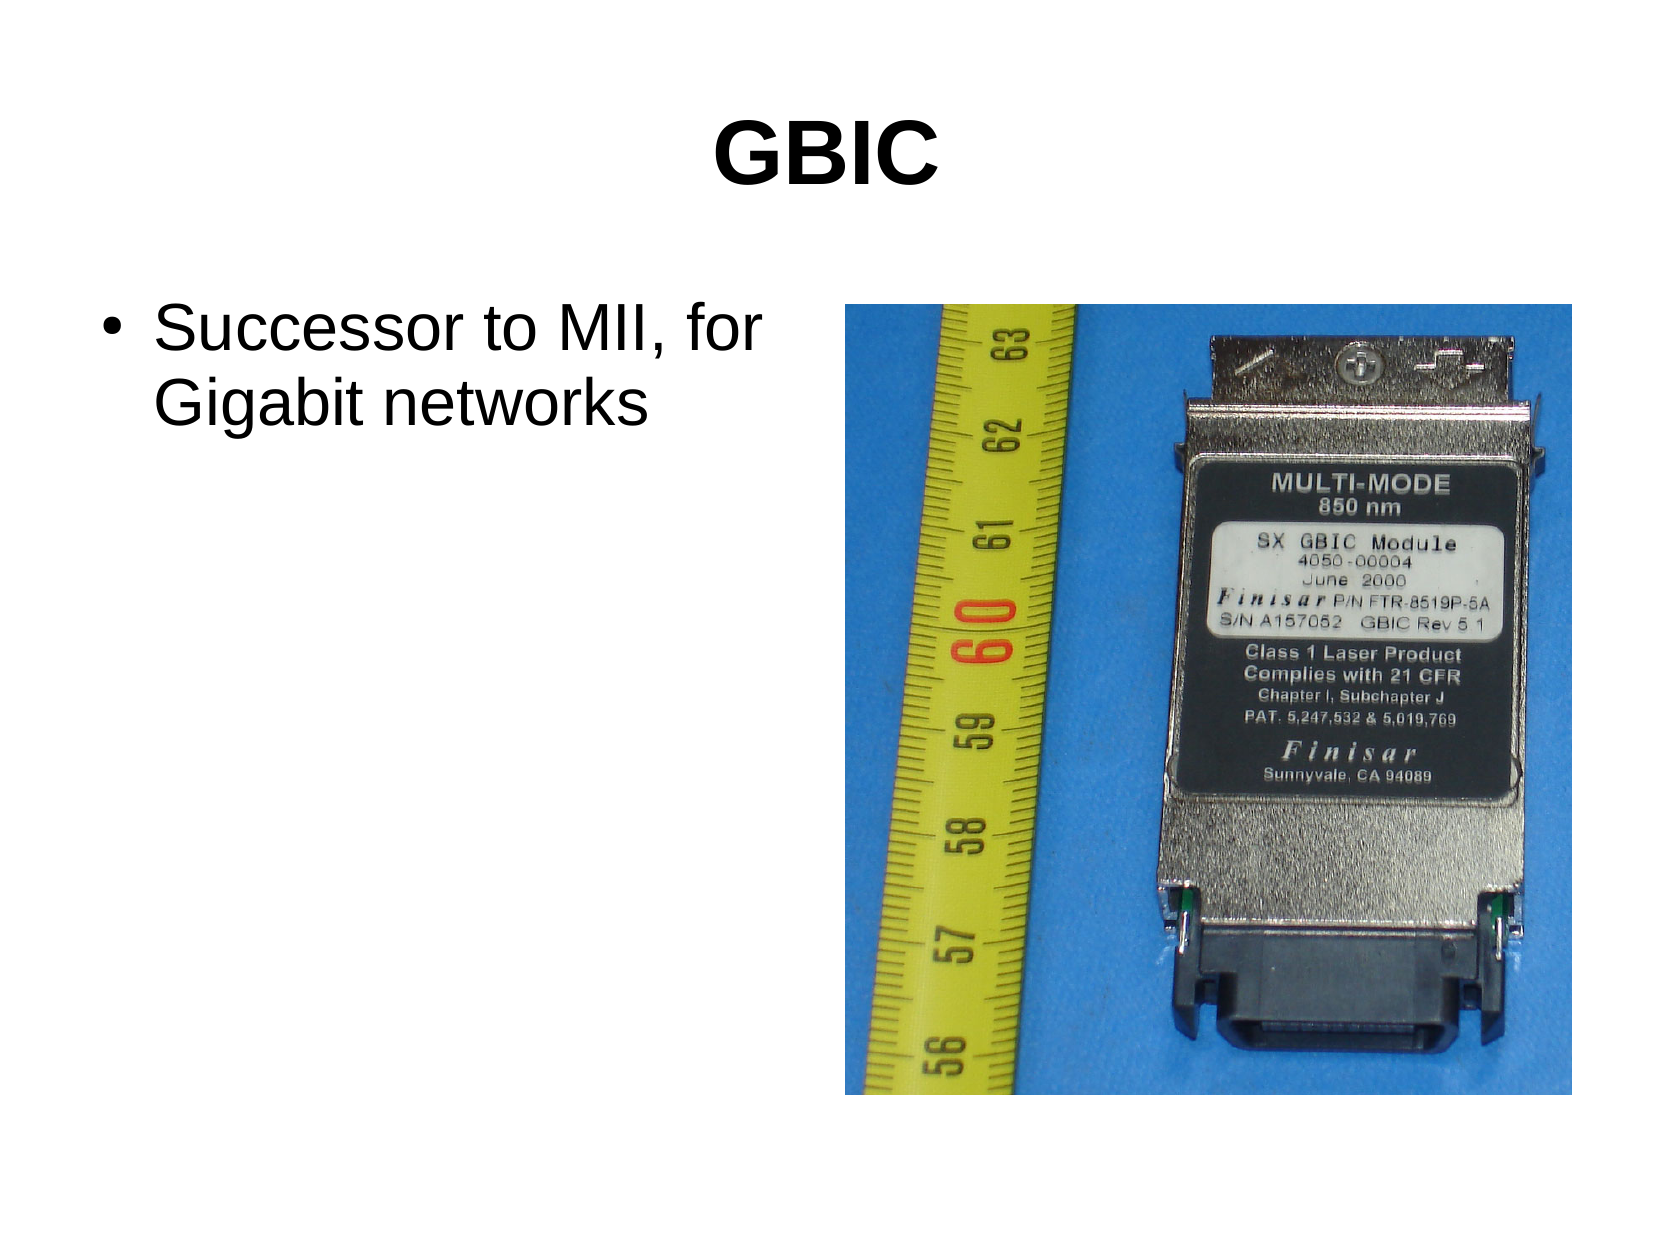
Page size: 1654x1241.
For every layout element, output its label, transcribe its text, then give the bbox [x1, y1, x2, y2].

picture [845, 304, 1572, 1095]
list Successor to MII, for Gigabit networks [82, 290, 809, 1094]
title GBIC [82, 56, 1571, 250]
